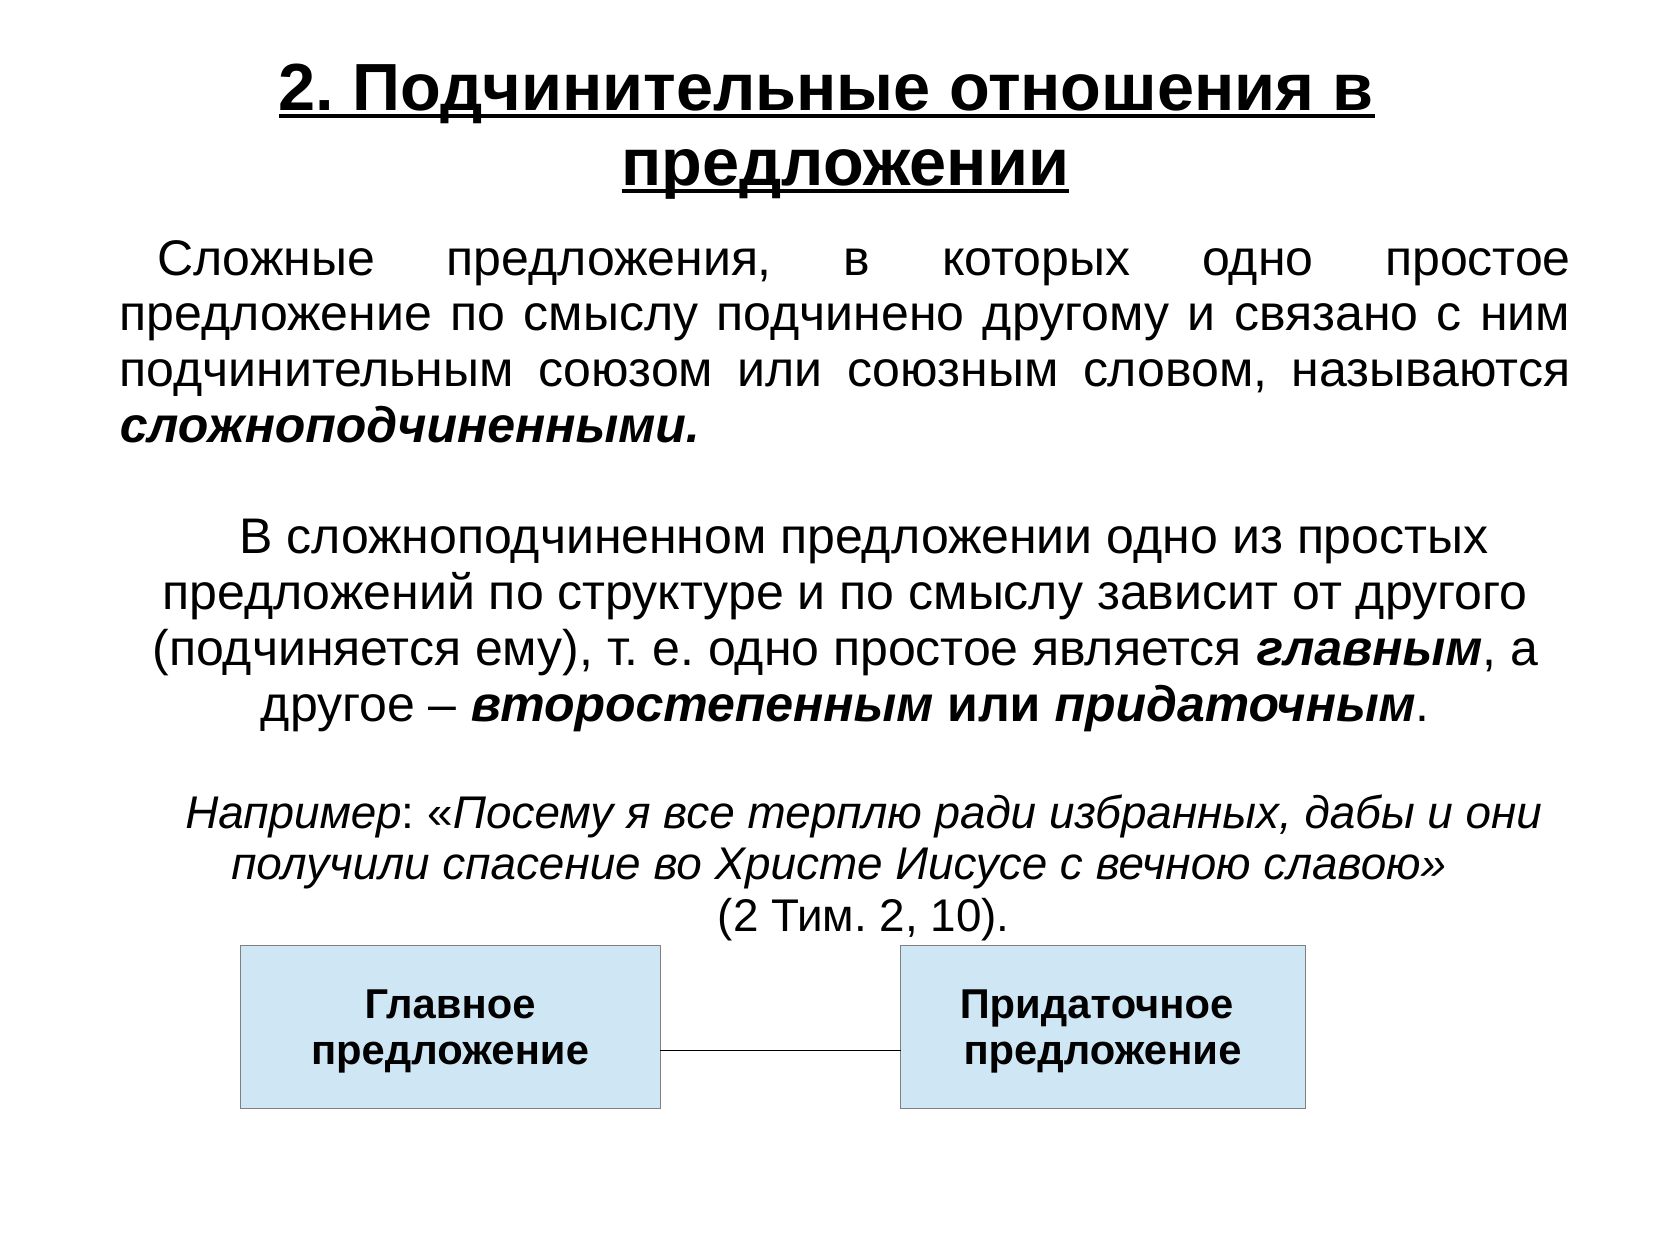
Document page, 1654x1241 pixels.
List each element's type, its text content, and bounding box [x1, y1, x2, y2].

subtitle 2. Подчинительные отношения в предложении Сложные предложения, в которых одно простое предложение по смыслу подчинено другому и связано с ним подчинительным союзом или союзным словом, называются сложноподчиненными. В сложноподчиненном предложении одно из простых предложений по структуре и по смыслу зависит от другого (подчиняется ему), т. е. одно простое является главным, а другое – второстепенным или придаточным. Например: «Посему я все терплю ради избранных, дабы и они получили спасение во Христе Иисусе с вечною славою» (2 Тим. 2, 10). [82, 47, 1571, 1111]
text_box Главное предложение [240, 945, 661, 1109]
text_box Придаточное предложение [900, 945, 1306, 1109]
